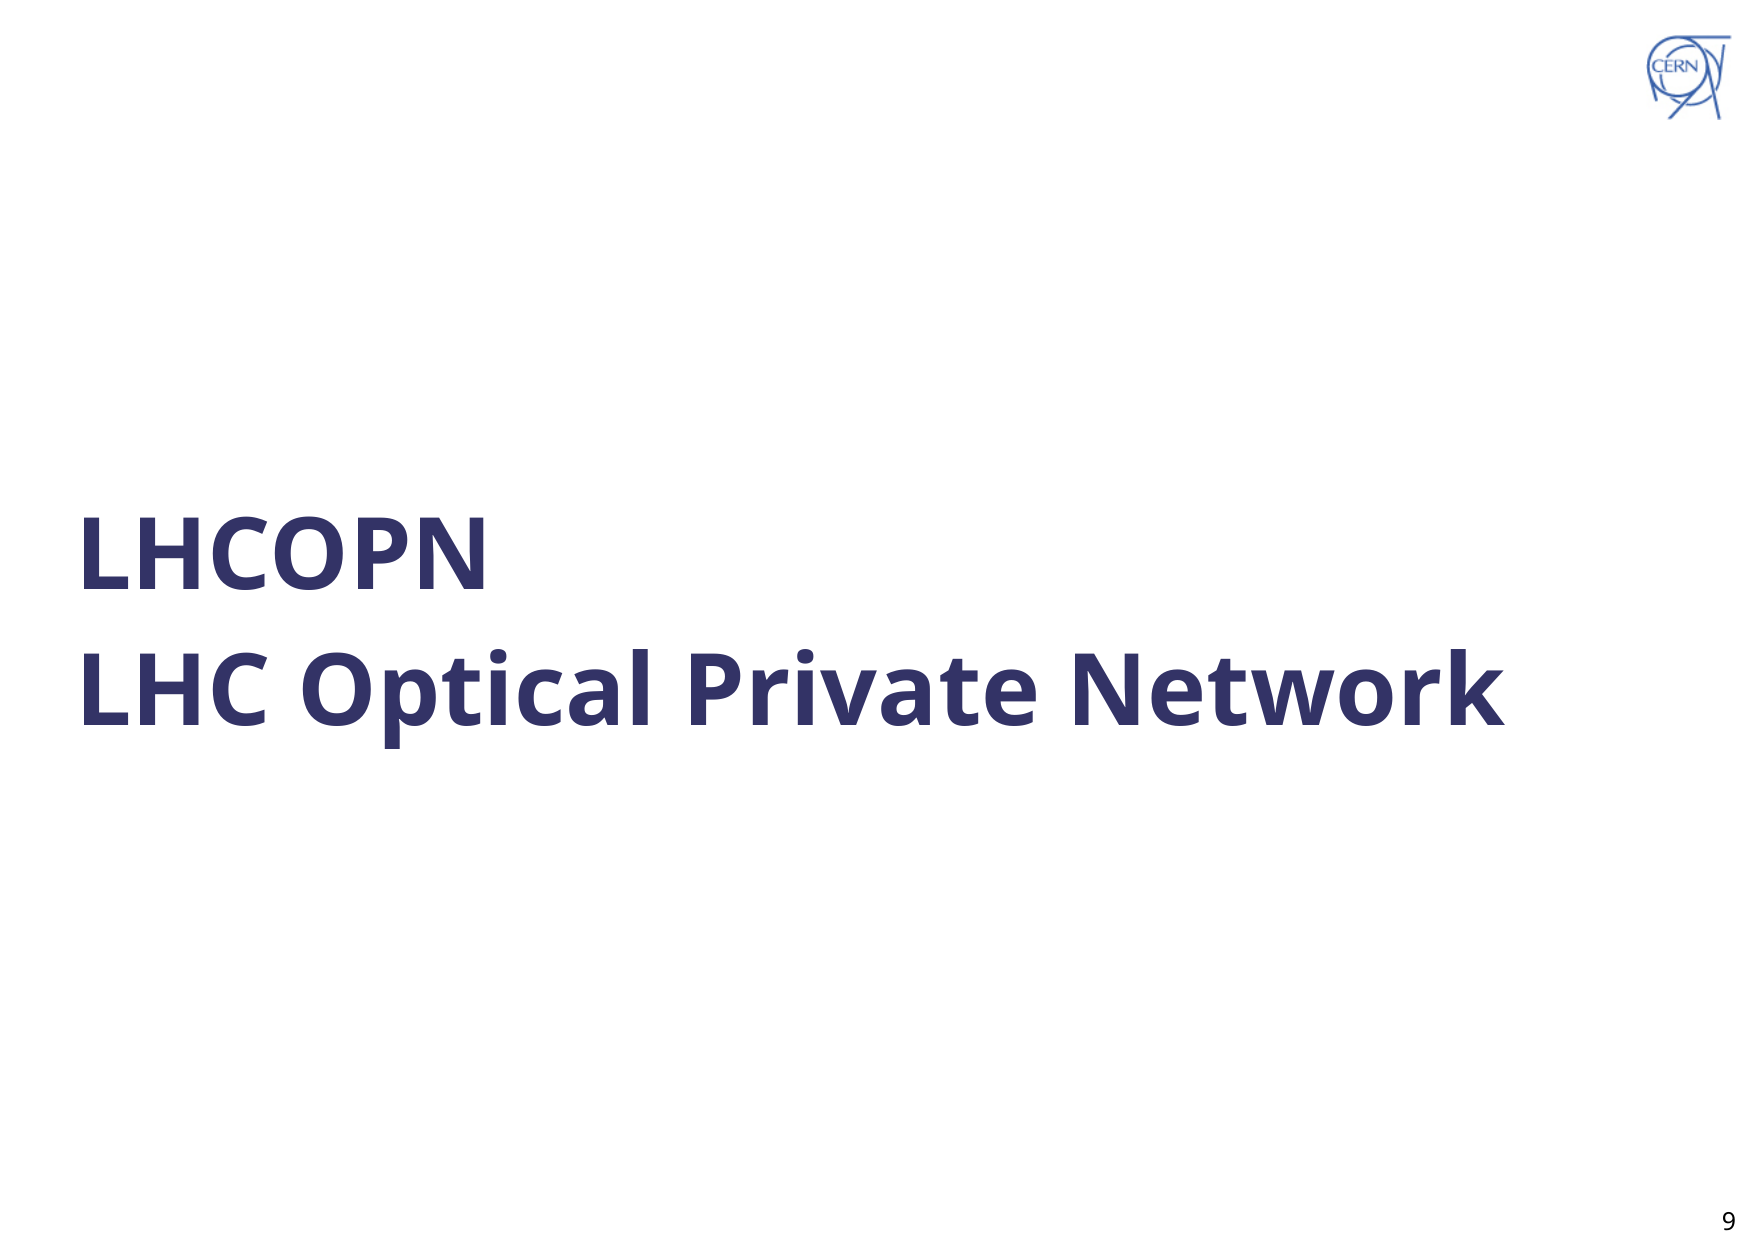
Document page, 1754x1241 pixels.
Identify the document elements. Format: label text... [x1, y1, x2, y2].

picture [1646, 34, 1732, 120]
title LHCOPN LHC Optical Private Network [75, 497, 1666, 740]
